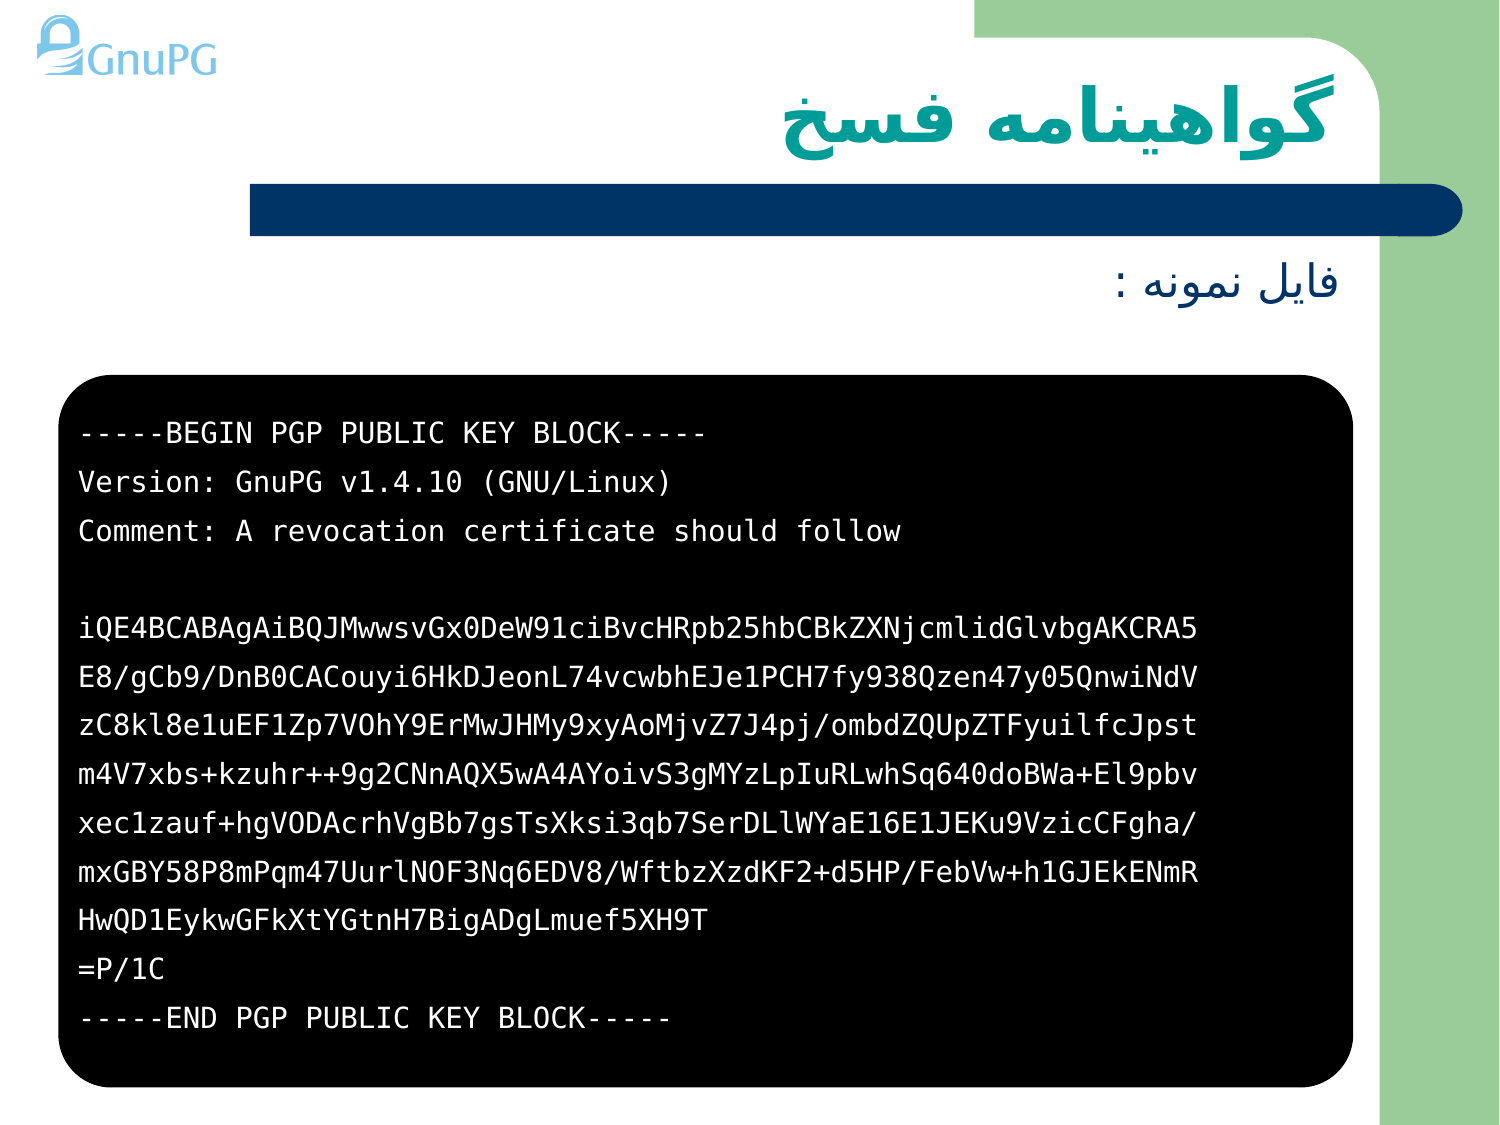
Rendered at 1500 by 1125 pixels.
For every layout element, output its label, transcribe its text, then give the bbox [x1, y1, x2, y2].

list فایل نمونه : [31, 254, 1345, 368]
list -----BEGIN PGP PUBLIC KEY BLOCK----- Version: GnuPG v1.4.10 (GNU/Linux) Comment: A revocation certificate should follow iQE4BCABAgAiBQJMwwsvGx0DeW91ciBvcHRpb25hbCBkZXNjcmlidGlvbgAKCRA5 E8/gCb9/DnB0CACouyi6HkDJeonL74vcwbhEJe1PCH7fy938Qzen47y05QnwiNdV zC8kl8e1uEF1Zp7VOhY9ErMwJHMy9xyAoMjvZ7J4pj/ombdZQUpZTFyuilfcJpst m4V7xbs+kzuhr++9g2CNnAQX5wA4AYoivS3gMYzLpIuRLwhSq640doBWa+El9pbv xec1zauf+hgVODAcrhVgBb7gsTsXksi3qb7SerDLlWYaE16E1JEKu9VzicCFgha/ mxGBY58P8mPqm47UurlNOF3Nq6EDV8/WftbzXzdKF2+d5HP/FebVw+h1GJEkENmR HwQD1EykwGFkXtYGtnH7BigADgLmuef5XH9T =P/1C -----END PGP PUBLIC KEY BLOCK----- [75, 416, 1291, 1051]
text_box [58, 374, 1354, 1088]
title گواهینامه فسخ [11, 37, 1335, 201]
